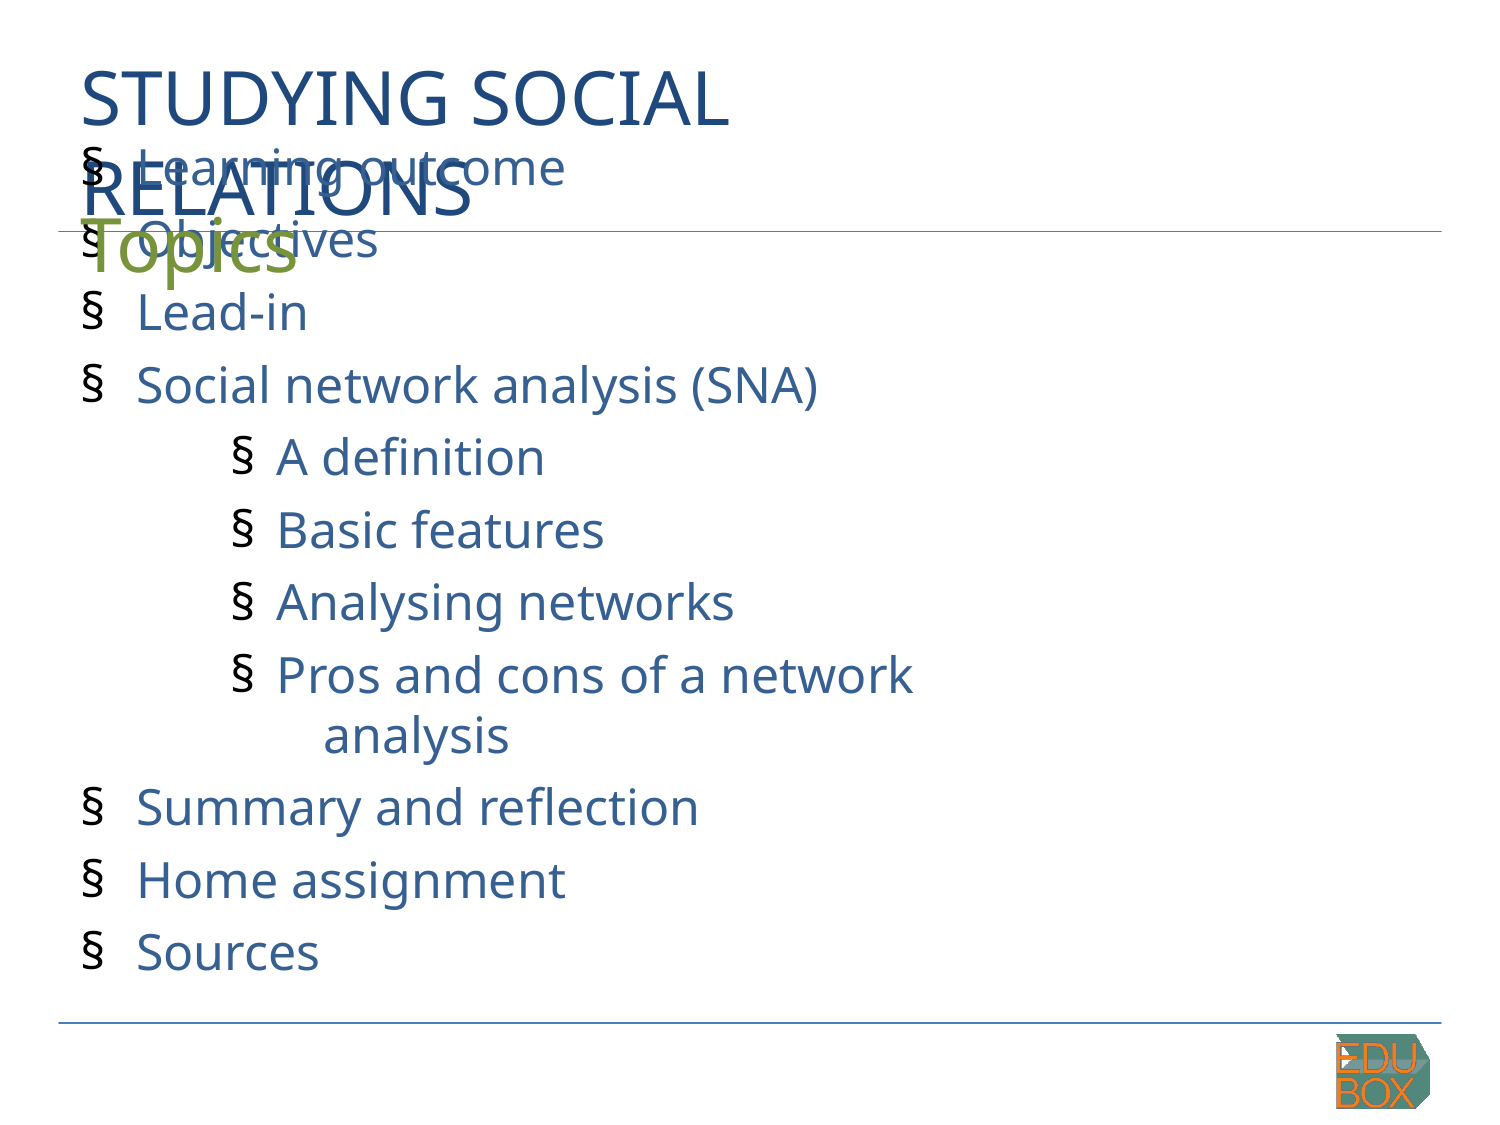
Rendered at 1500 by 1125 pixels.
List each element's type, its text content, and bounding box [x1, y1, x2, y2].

list Topics [64, 127, 1040, 247]
list Learning outcome Objectives Lead-in Social network analysis (SNA) A definition Basic features Analysing networks Pros and cons of a network analysis Summary and reflection Home assignment Sources [69, 237, 1420, 1047]
title STUDYING SOCIAL RELATIONS [64, 42, 1329, 153]
picture [1328, 1028, 1437, 1114]
